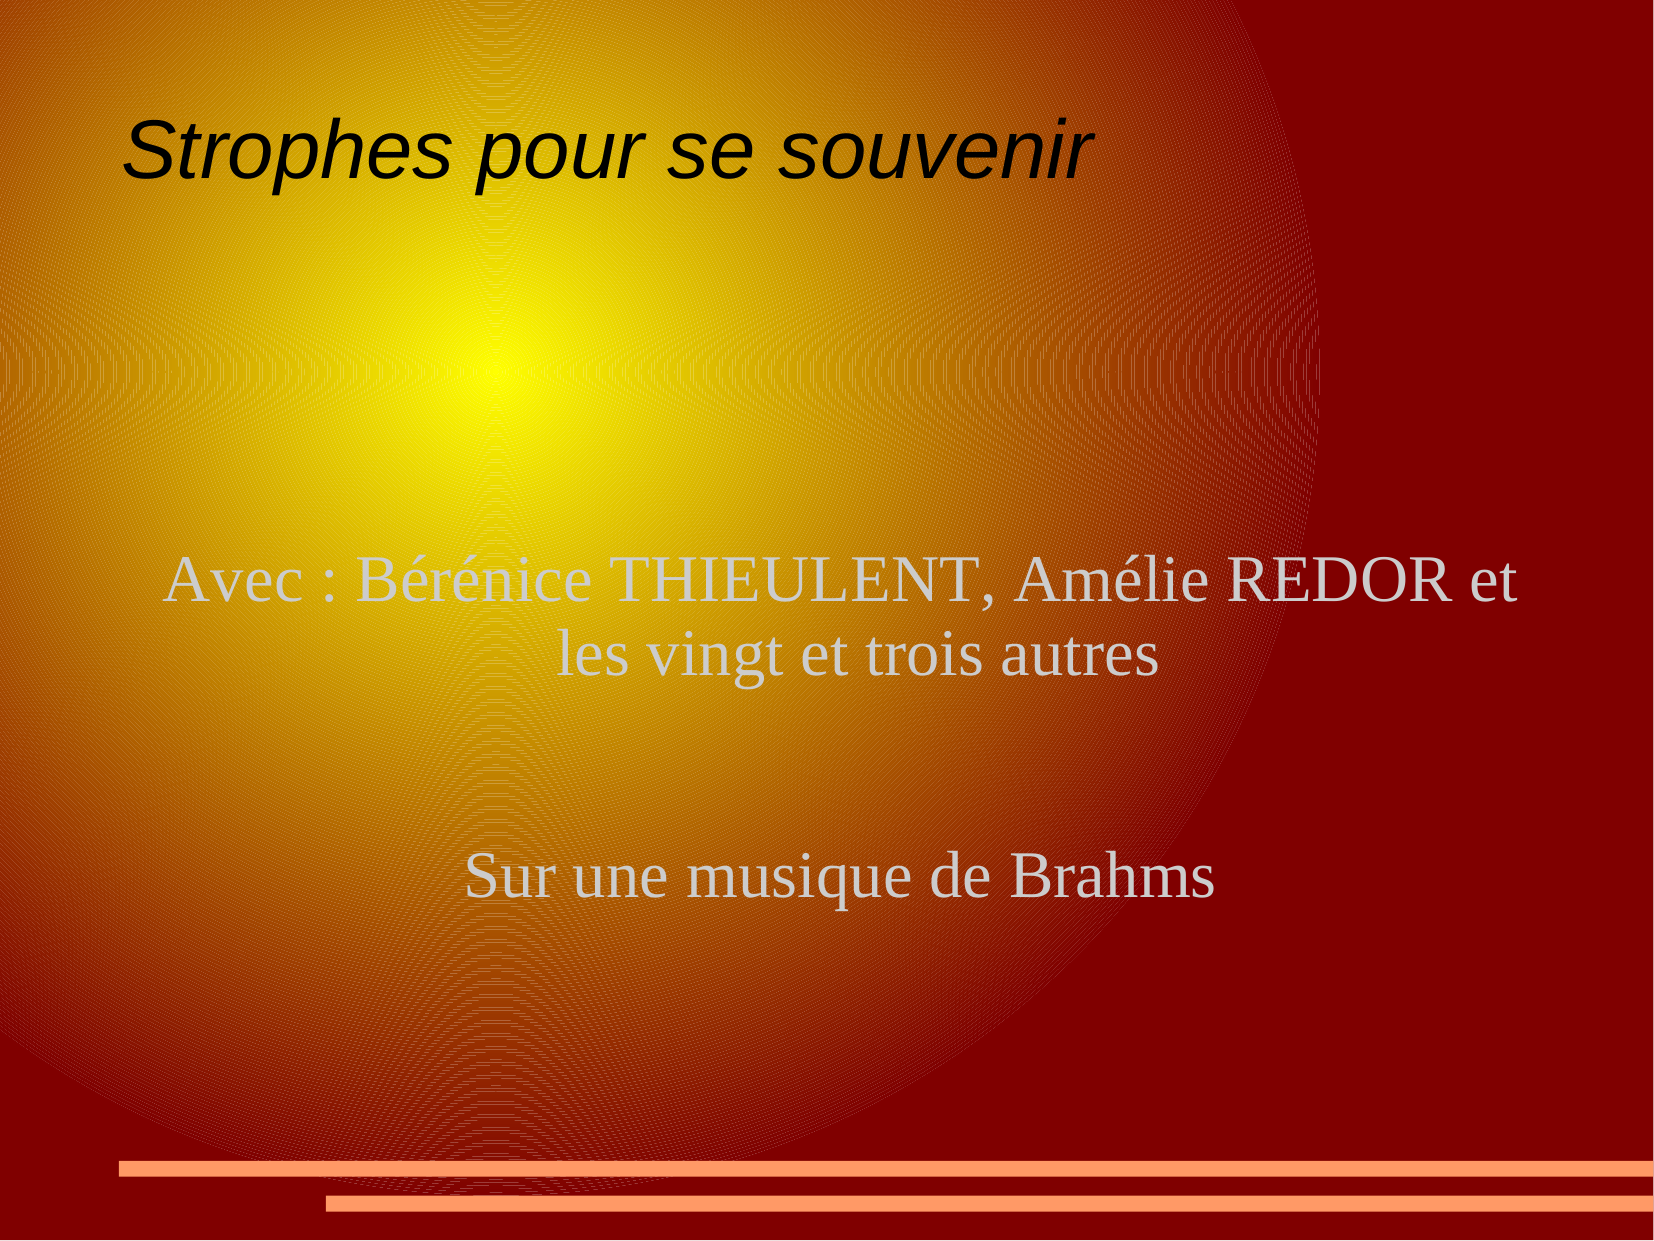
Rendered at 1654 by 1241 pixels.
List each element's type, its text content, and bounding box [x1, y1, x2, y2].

title Strophes pour se souvenir [121, 46, 1534, 254]
subtitle Avec : Bérénice THIEULENT, Amélie REDOR et les vingt et trois autres Sur une musique de Brahms [121, 322, 1561, 1132]
